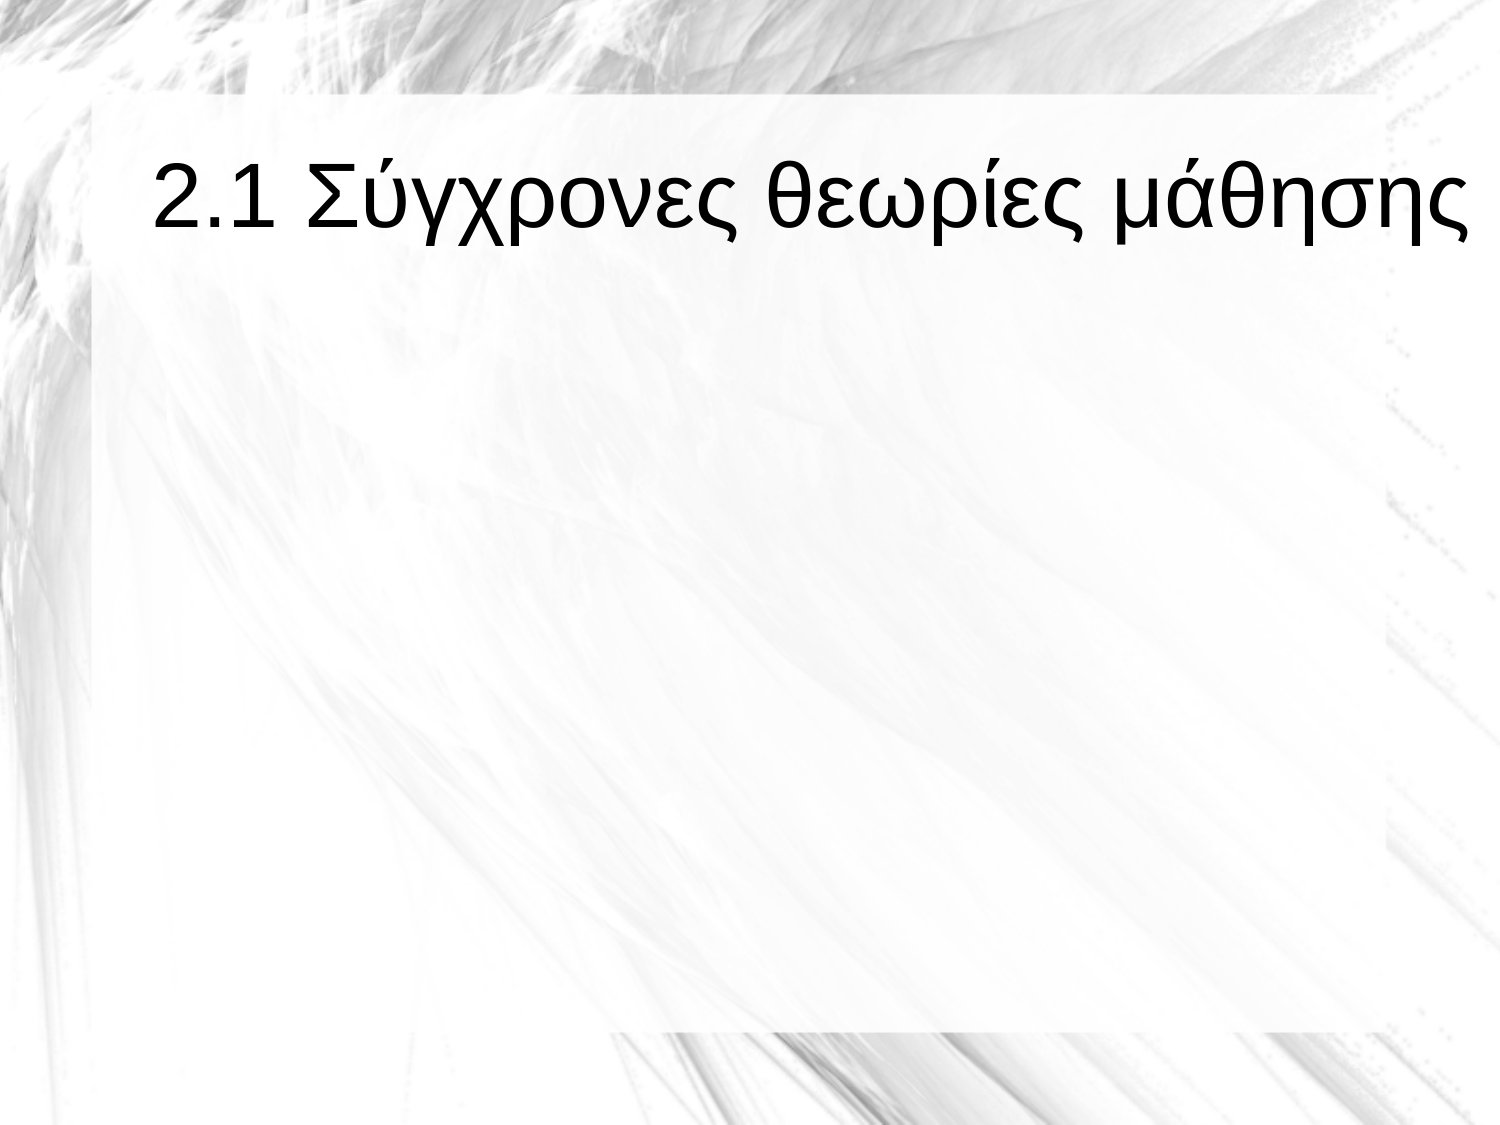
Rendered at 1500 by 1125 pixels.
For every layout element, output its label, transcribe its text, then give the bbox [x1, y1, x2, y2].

title 2.1 Σύγχρονες θεωρίες μάθησης [118, 112, 1500, 281]
picture [0, 0, 1500, 1125]
